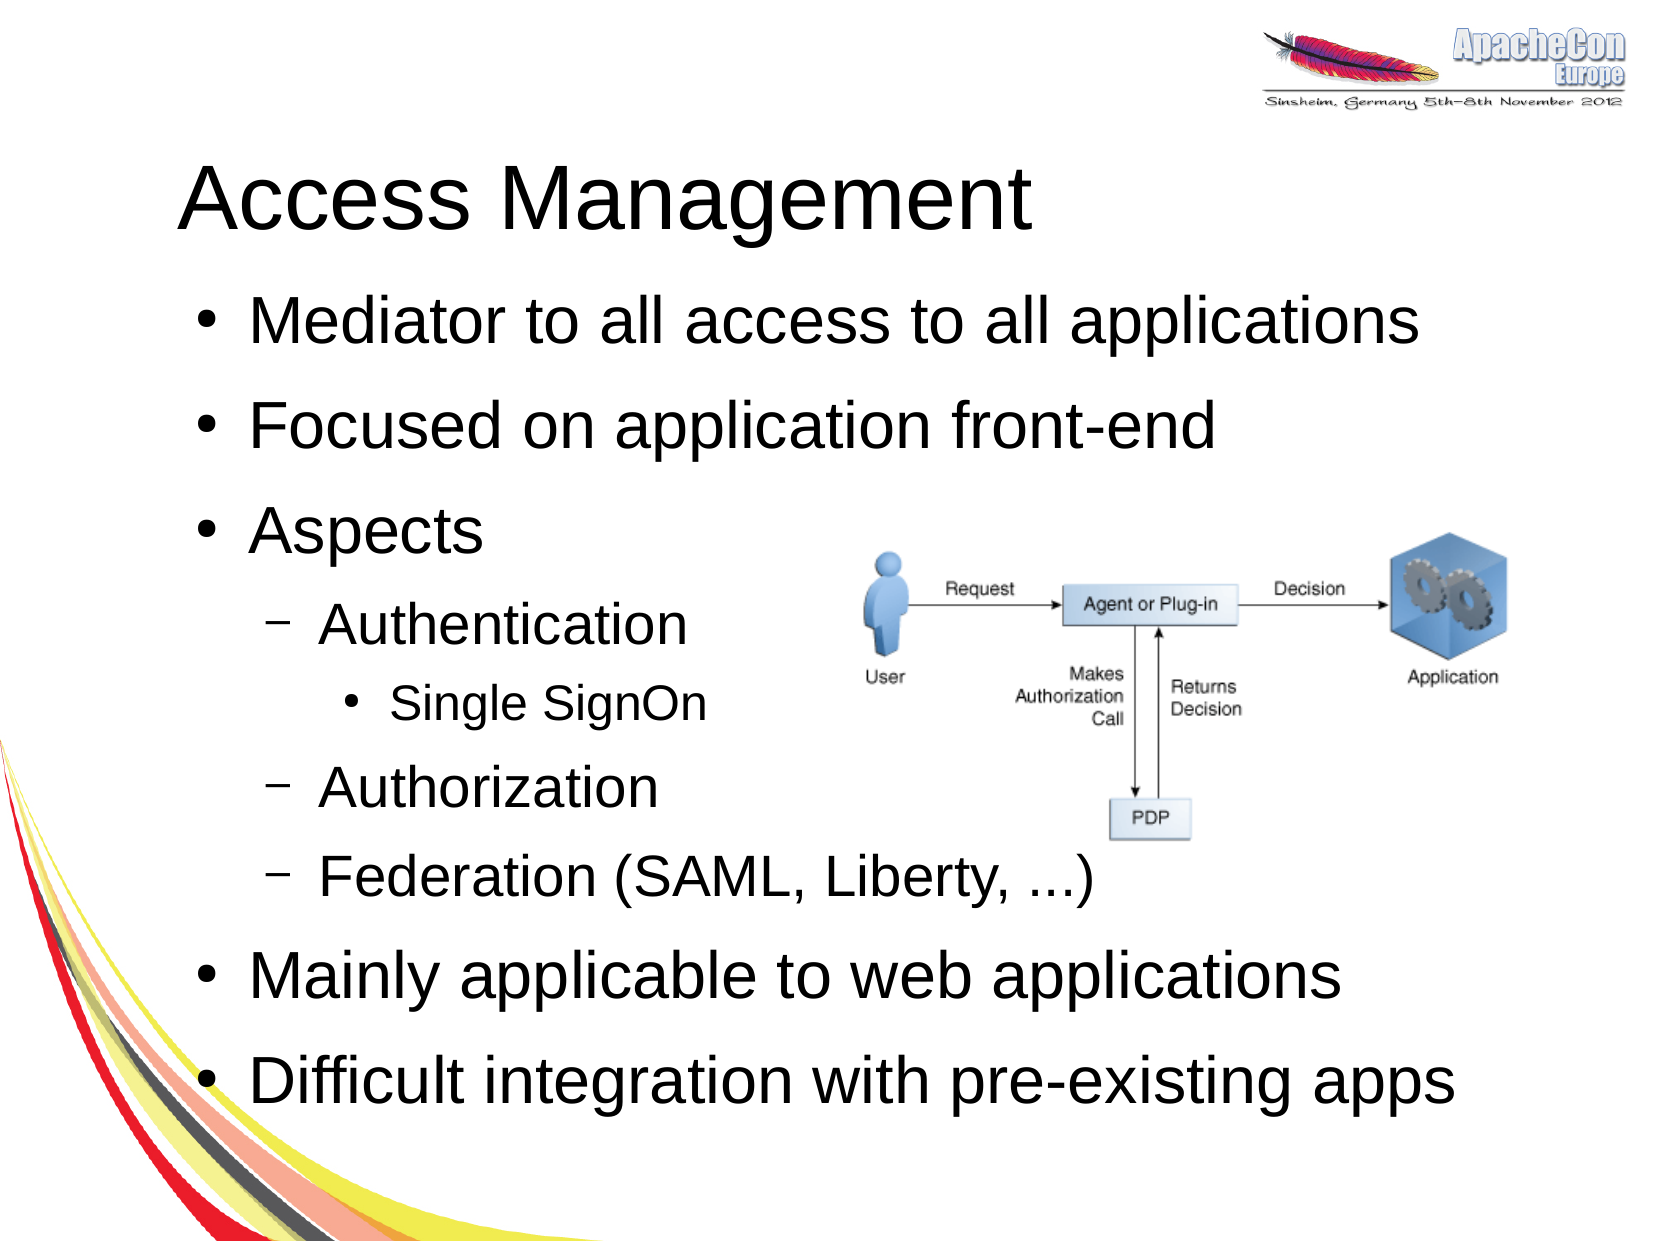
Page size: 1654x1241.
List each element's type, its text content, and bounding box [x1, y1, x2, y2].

list Mediator to all access to all applications Focused on application front-end Aspects Authentication Single SignOn Authorization Federation (SAML, Liberty, ...) Mainly applicable to web applications Difficult integration with pre-existing apps [177, 283, 1536, 1119]
title Access Management [177, 146, 1536, 250]
picture [0, 0, 1654, 1241]
